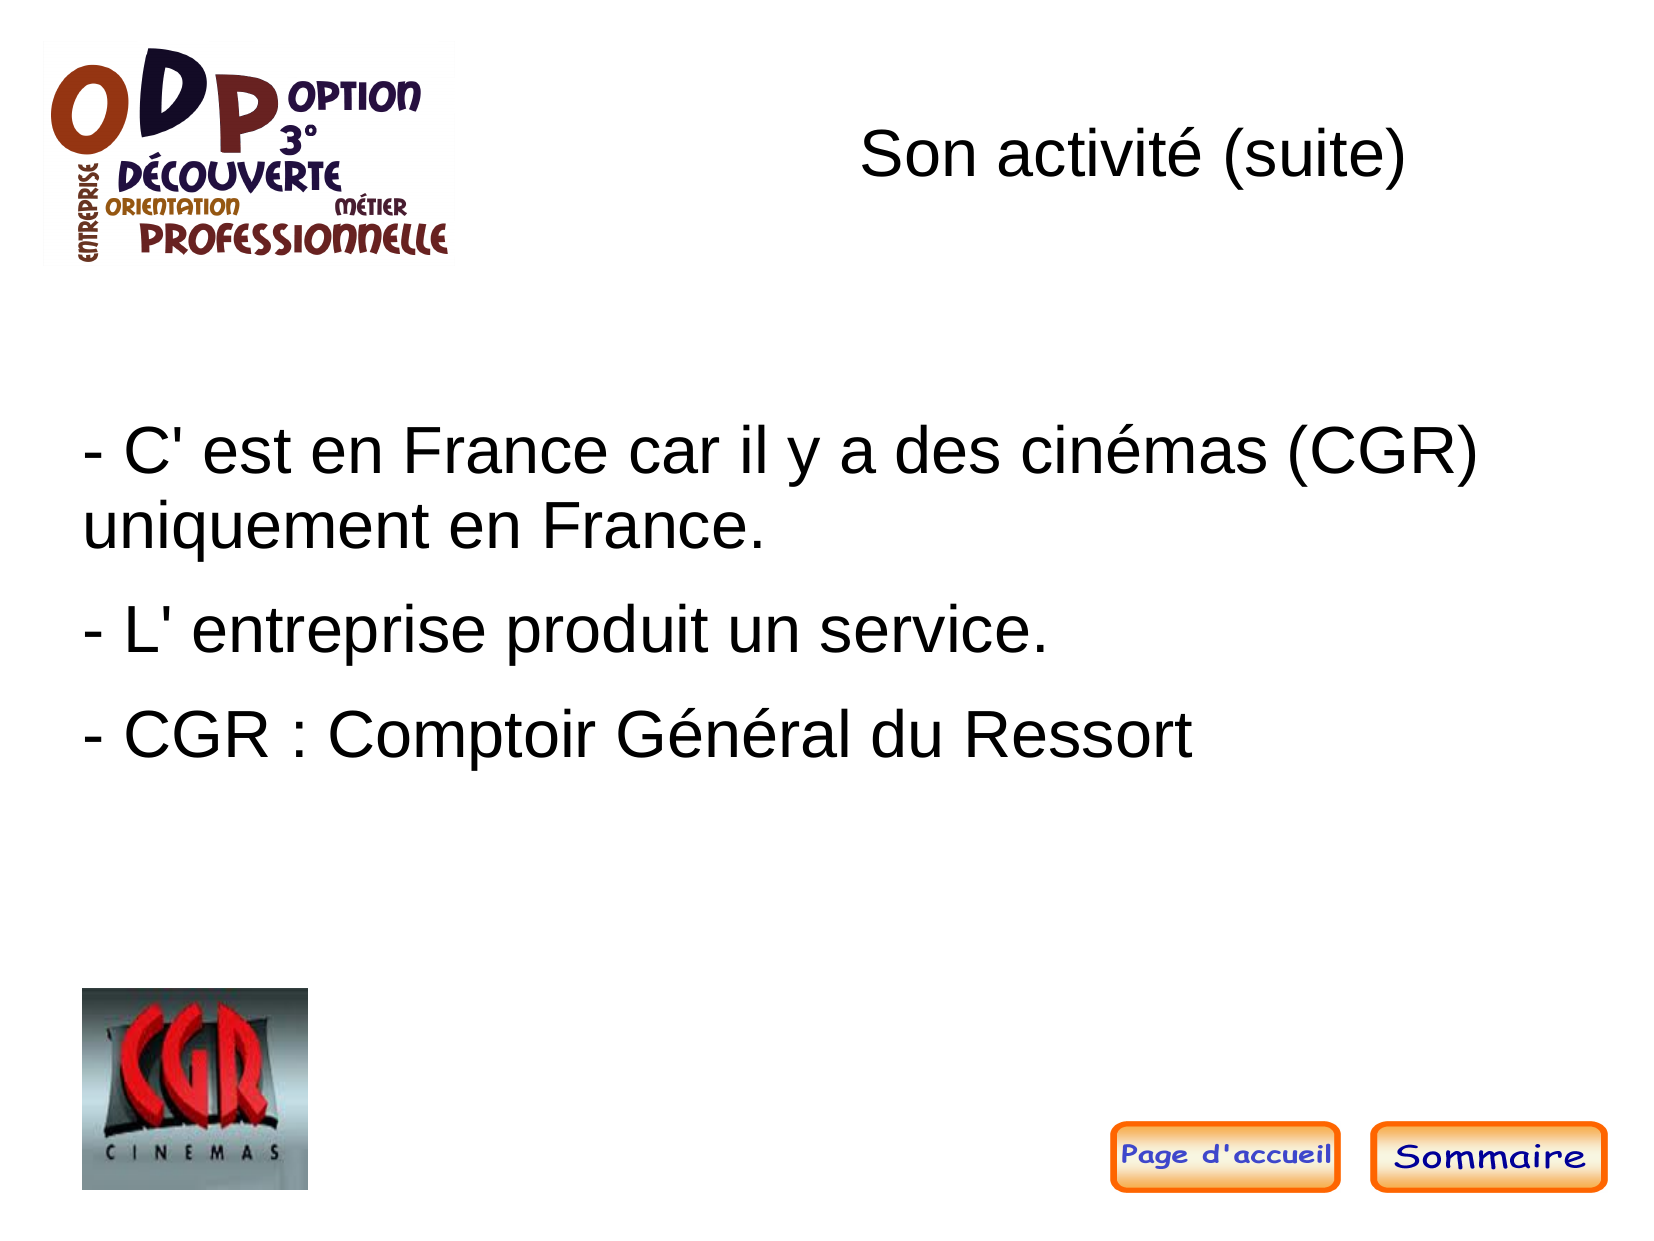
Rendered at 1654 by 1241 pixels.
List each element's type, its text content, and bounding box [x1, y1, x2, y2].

picture [82, 988, 308, 1190]
title Son activité (suite) [637, 49, 1630, 257]
picture [43, 41, 455, 266]
list - C' est en France car il y a des cinémas (CGR) uniquement en France. - L' entreprise produit un service. - CGR : Comptoir Général du Ressort [82, 413, 1571, 1075]
picture [1110, 1121, 1341, 1193]
picture [1370, 1121, 1608, 1193]
